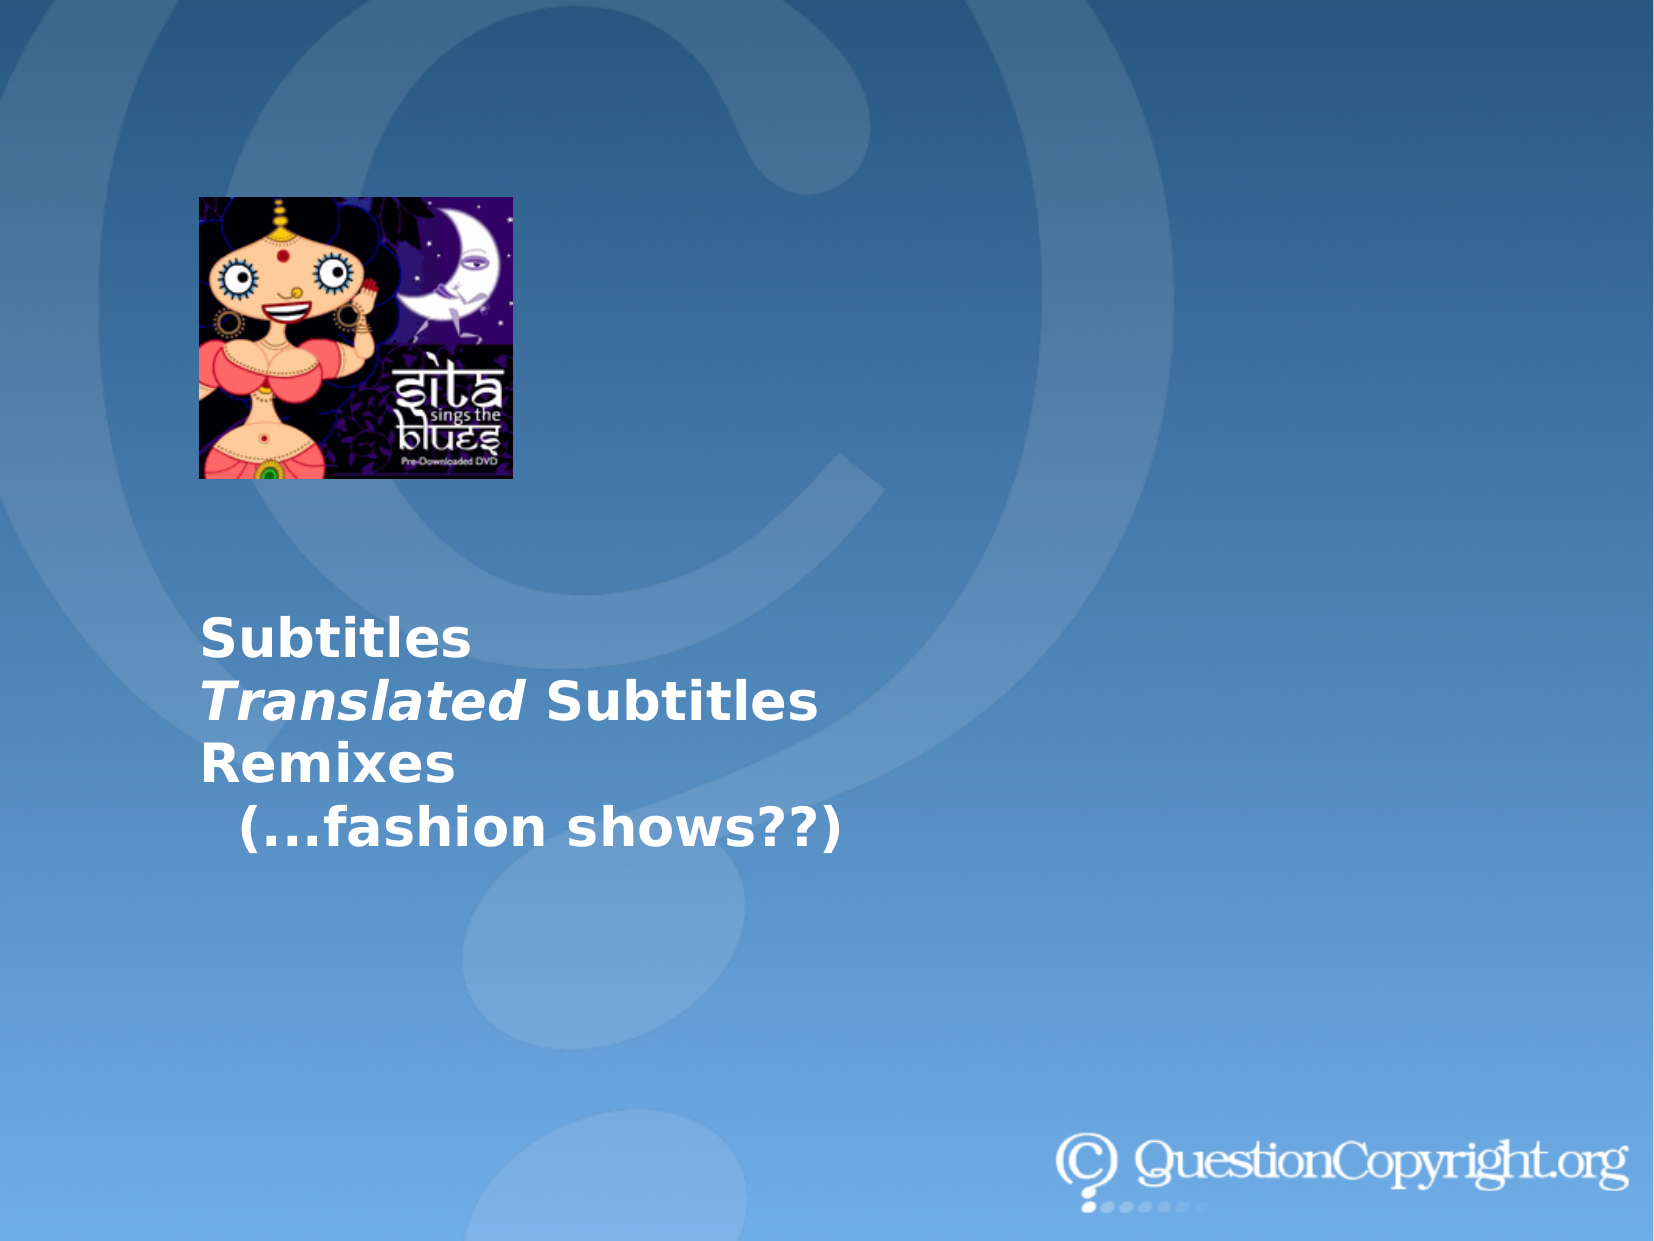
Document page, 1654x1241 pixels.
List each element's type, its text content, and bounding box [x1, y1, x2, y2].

text_box Subtitles Translated Subtitles Remixes (...fashion shows??) [184, 599, 861, 930]
picture [0, 0, 1654, 1241]
